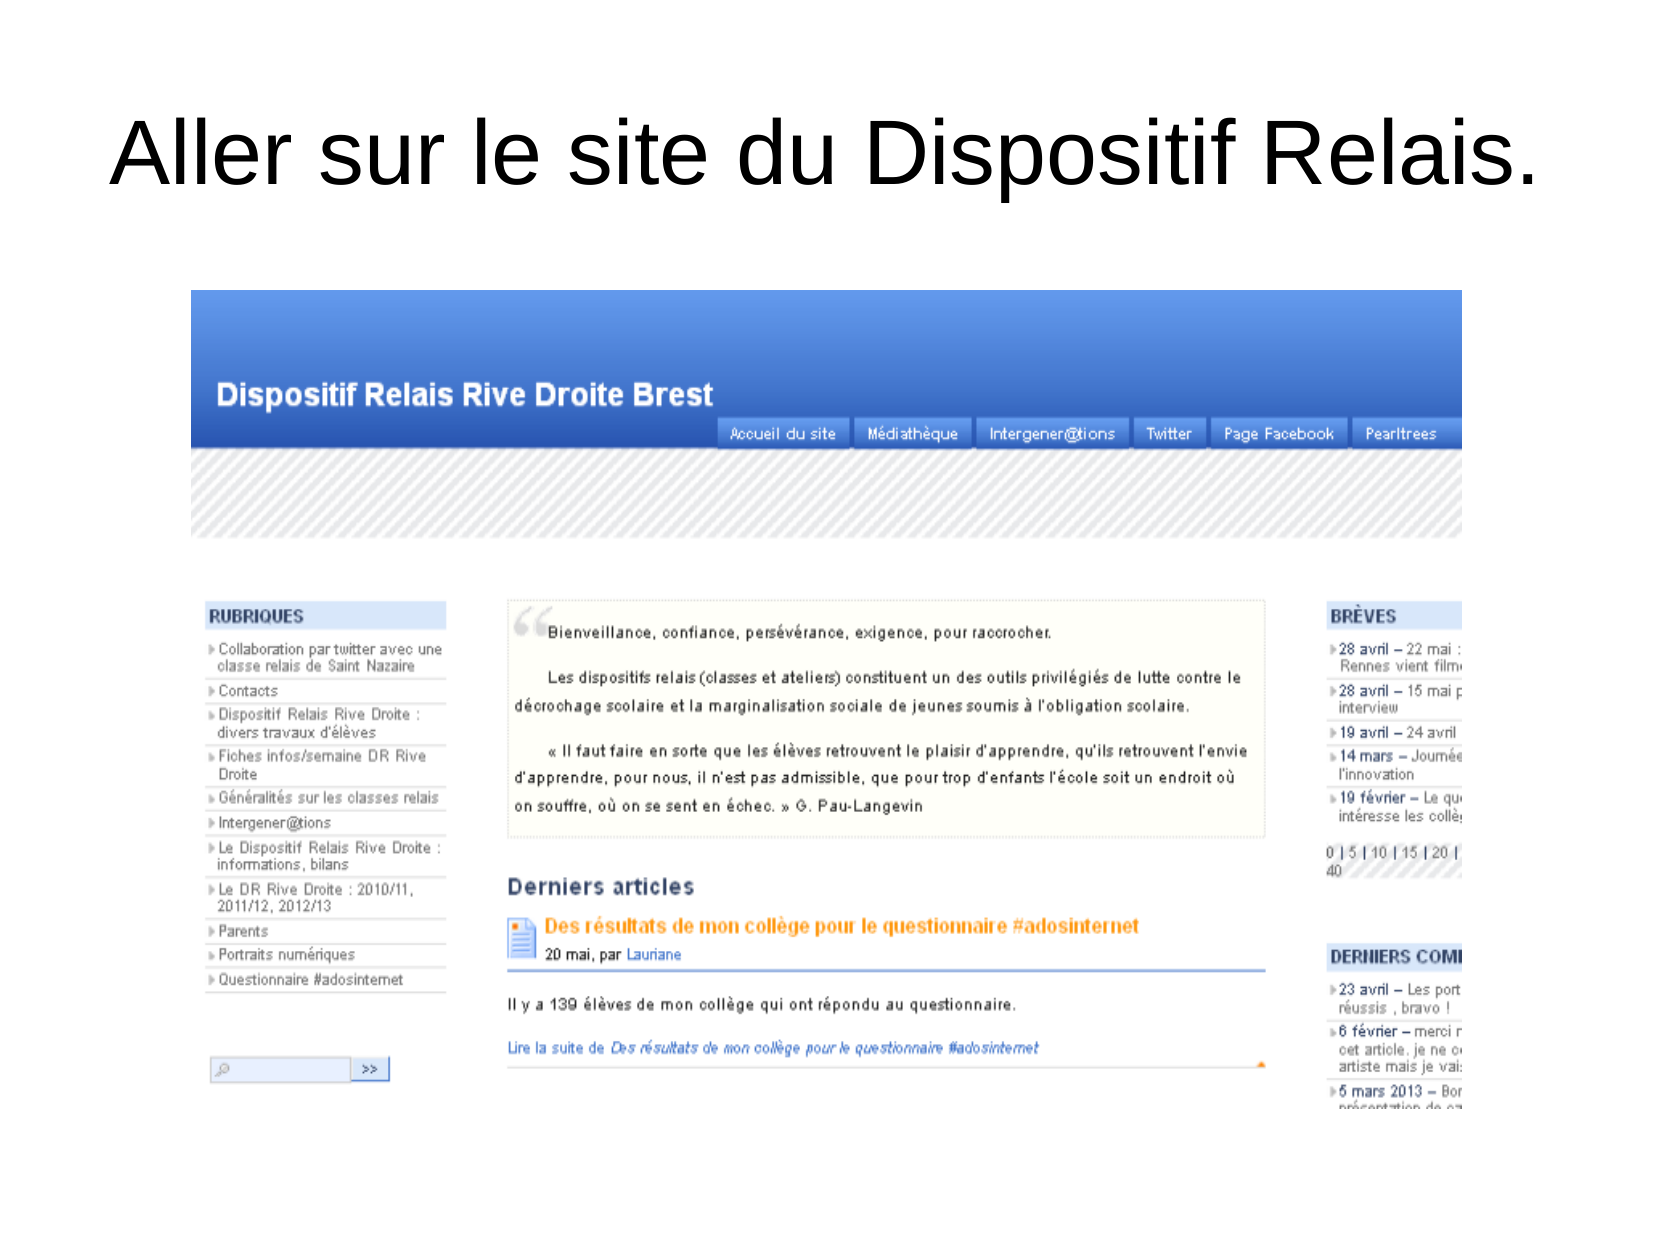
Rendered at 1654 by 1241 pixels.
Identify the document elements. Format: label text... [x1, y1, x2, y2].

title Aller sur le site du Dispositif Relais. [82, 49, 1571, 257]
picture [191, 290, 1462, 1109]
